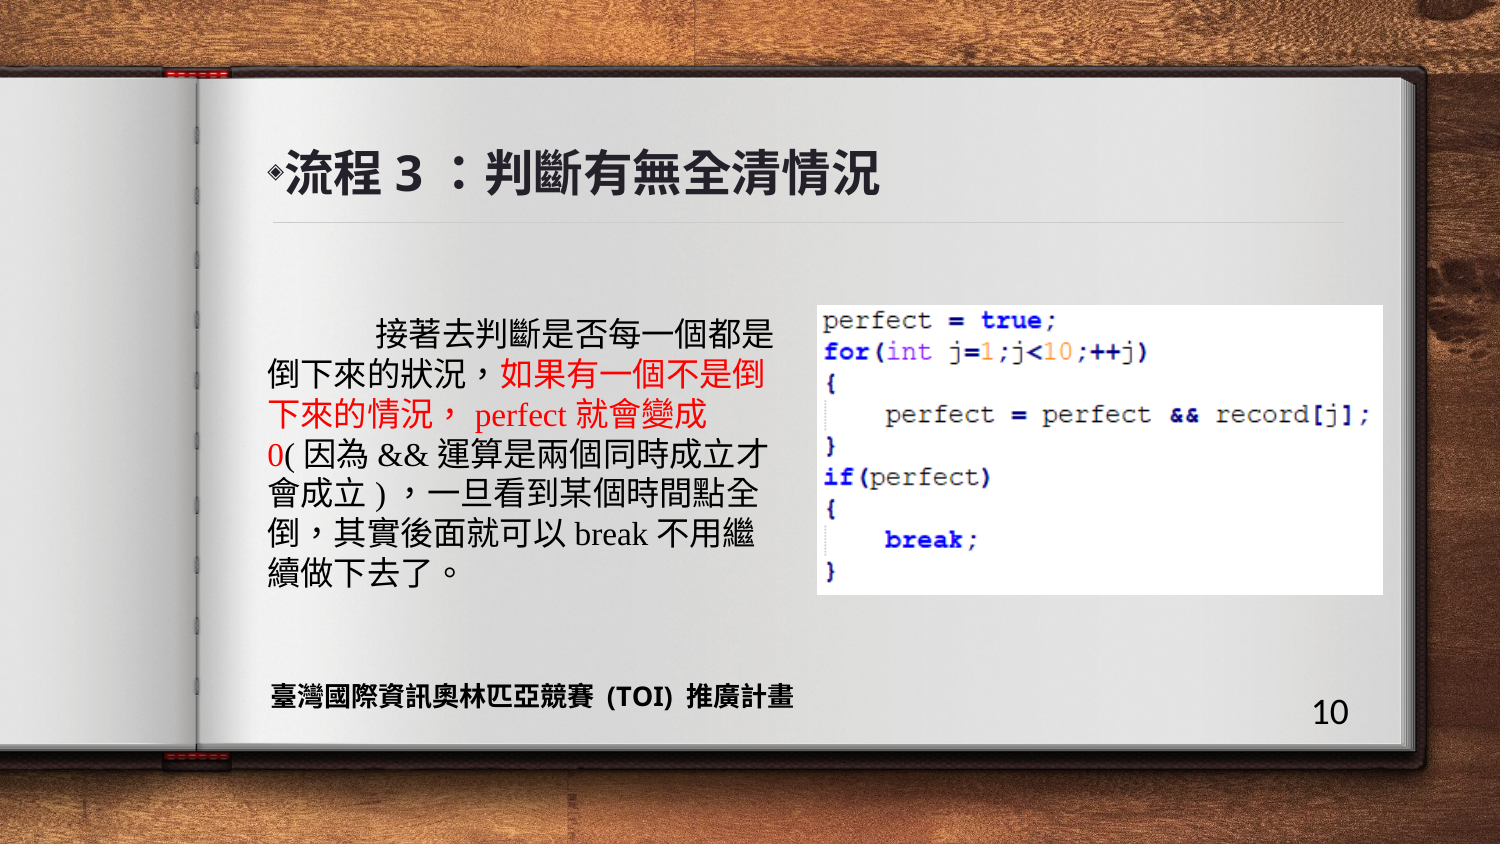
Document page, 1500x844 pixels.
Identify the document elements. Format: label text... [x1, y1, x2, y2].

text_box [1295, 672, 1386, 737]
list 流程3：判斷有無全清情況 [252, 126, 1194, 216]
text_box 接著去判斷是否每一個都是倒下來的狀況，如果有一個不是倒下來的情況，perfect就會變成0(因為&&運算是兩個同時成立才會成立)，一旦看到某個時間點全倒，其實後面就可以break不用繼續做下去了。 [252, 305, 792, 563]
picture [817, 305, 1383, 595]
